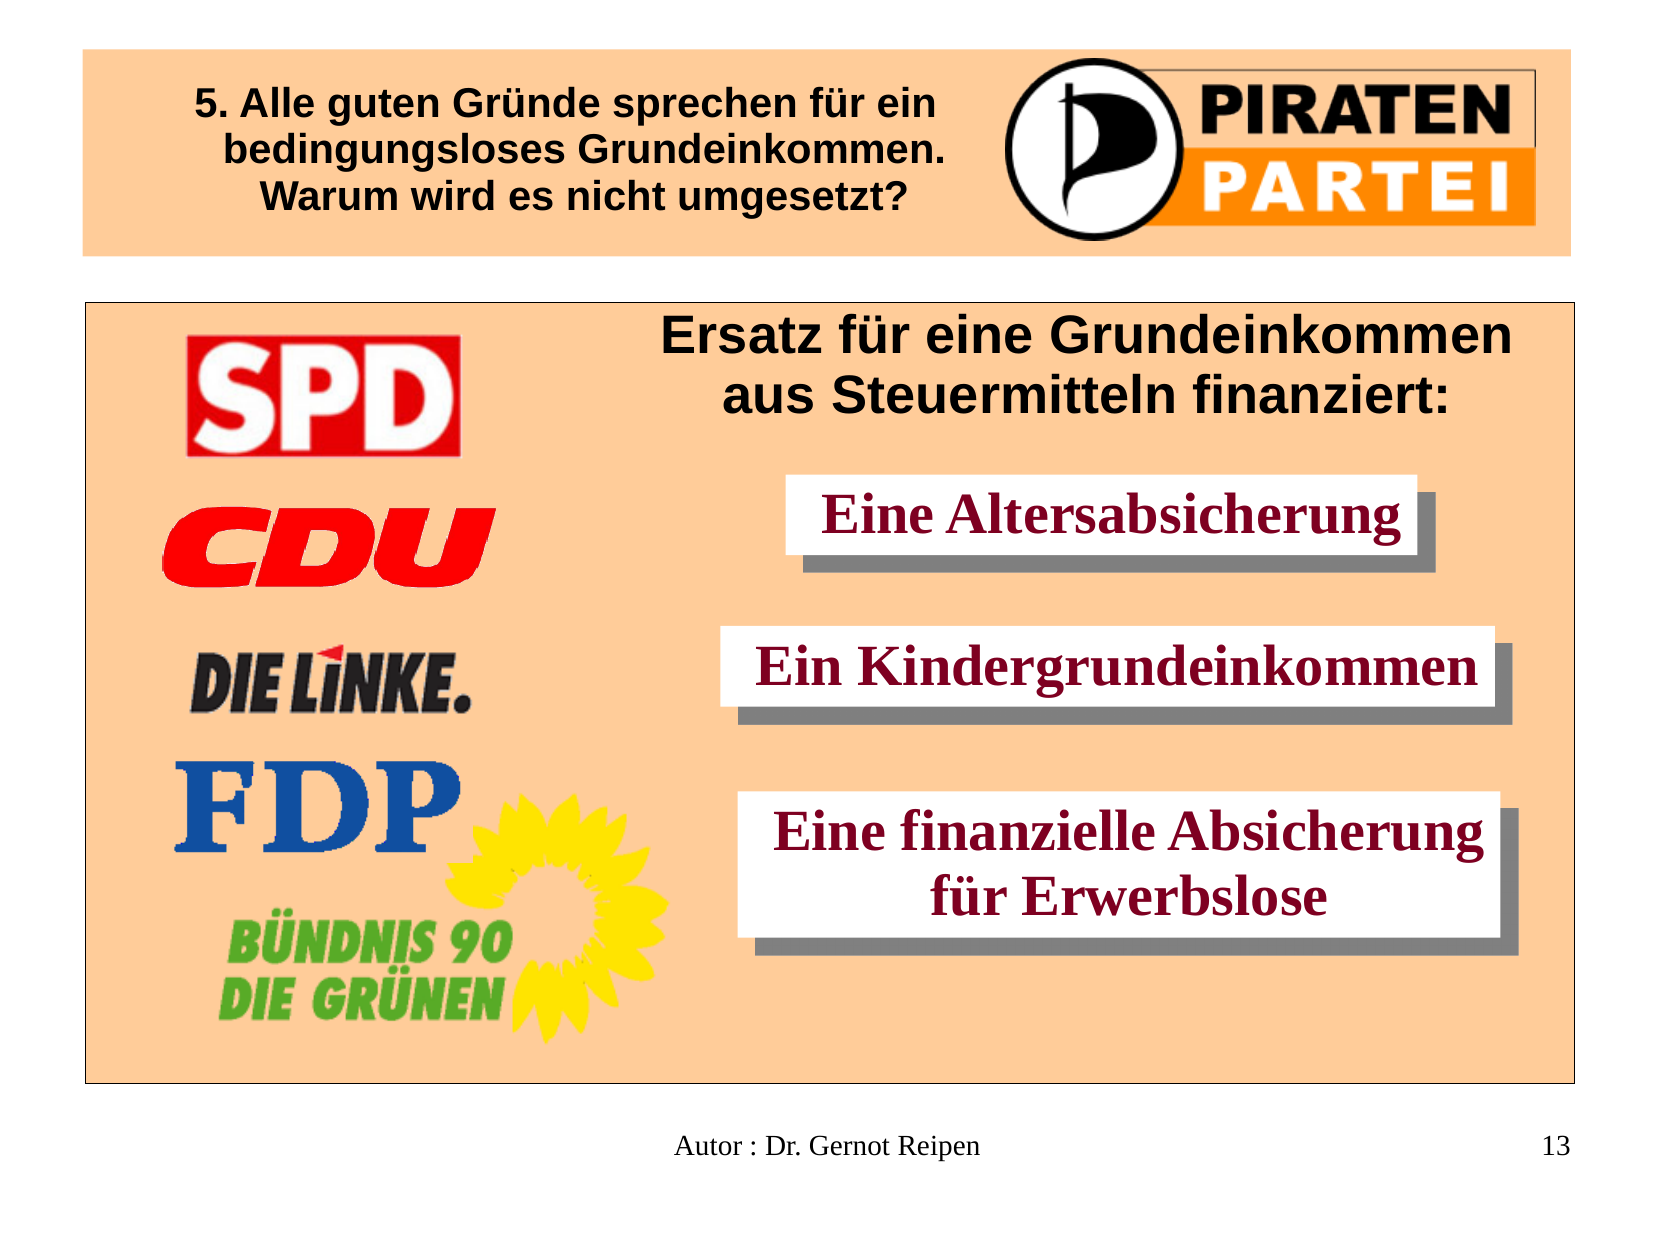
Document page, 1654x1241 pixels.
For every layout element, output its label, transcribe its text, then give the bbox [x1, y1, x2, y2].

text_box Eine Altersabsicherung [785, 474, 1418, 556]
picture [1005, 58, 1536, 241]
picture [153, 484, 508, 747]
text_box Eine finanzielle Absicherung für Erwerbslose [737, 791, 1501, 938]
text_box [85, 302, 1575, 1084]
picture [177, 318, 472, 474]
text_box Ersatz für eine Grundeinkommen aus Steuermitteln finanziert: [590, 302, 1548, 427]
title [82, 49, 1571, 257]
text_box 5. Alle guten Gründe sprechen für ein bedingungsloses Grundeinkommen. Warum wird es nicht umgesetzt? [112, 52, 982, 247]
picture [158, 752, 683, 1067]
text_box Ein Kindergrundeinkommen [720, 625, 1495, 707]
